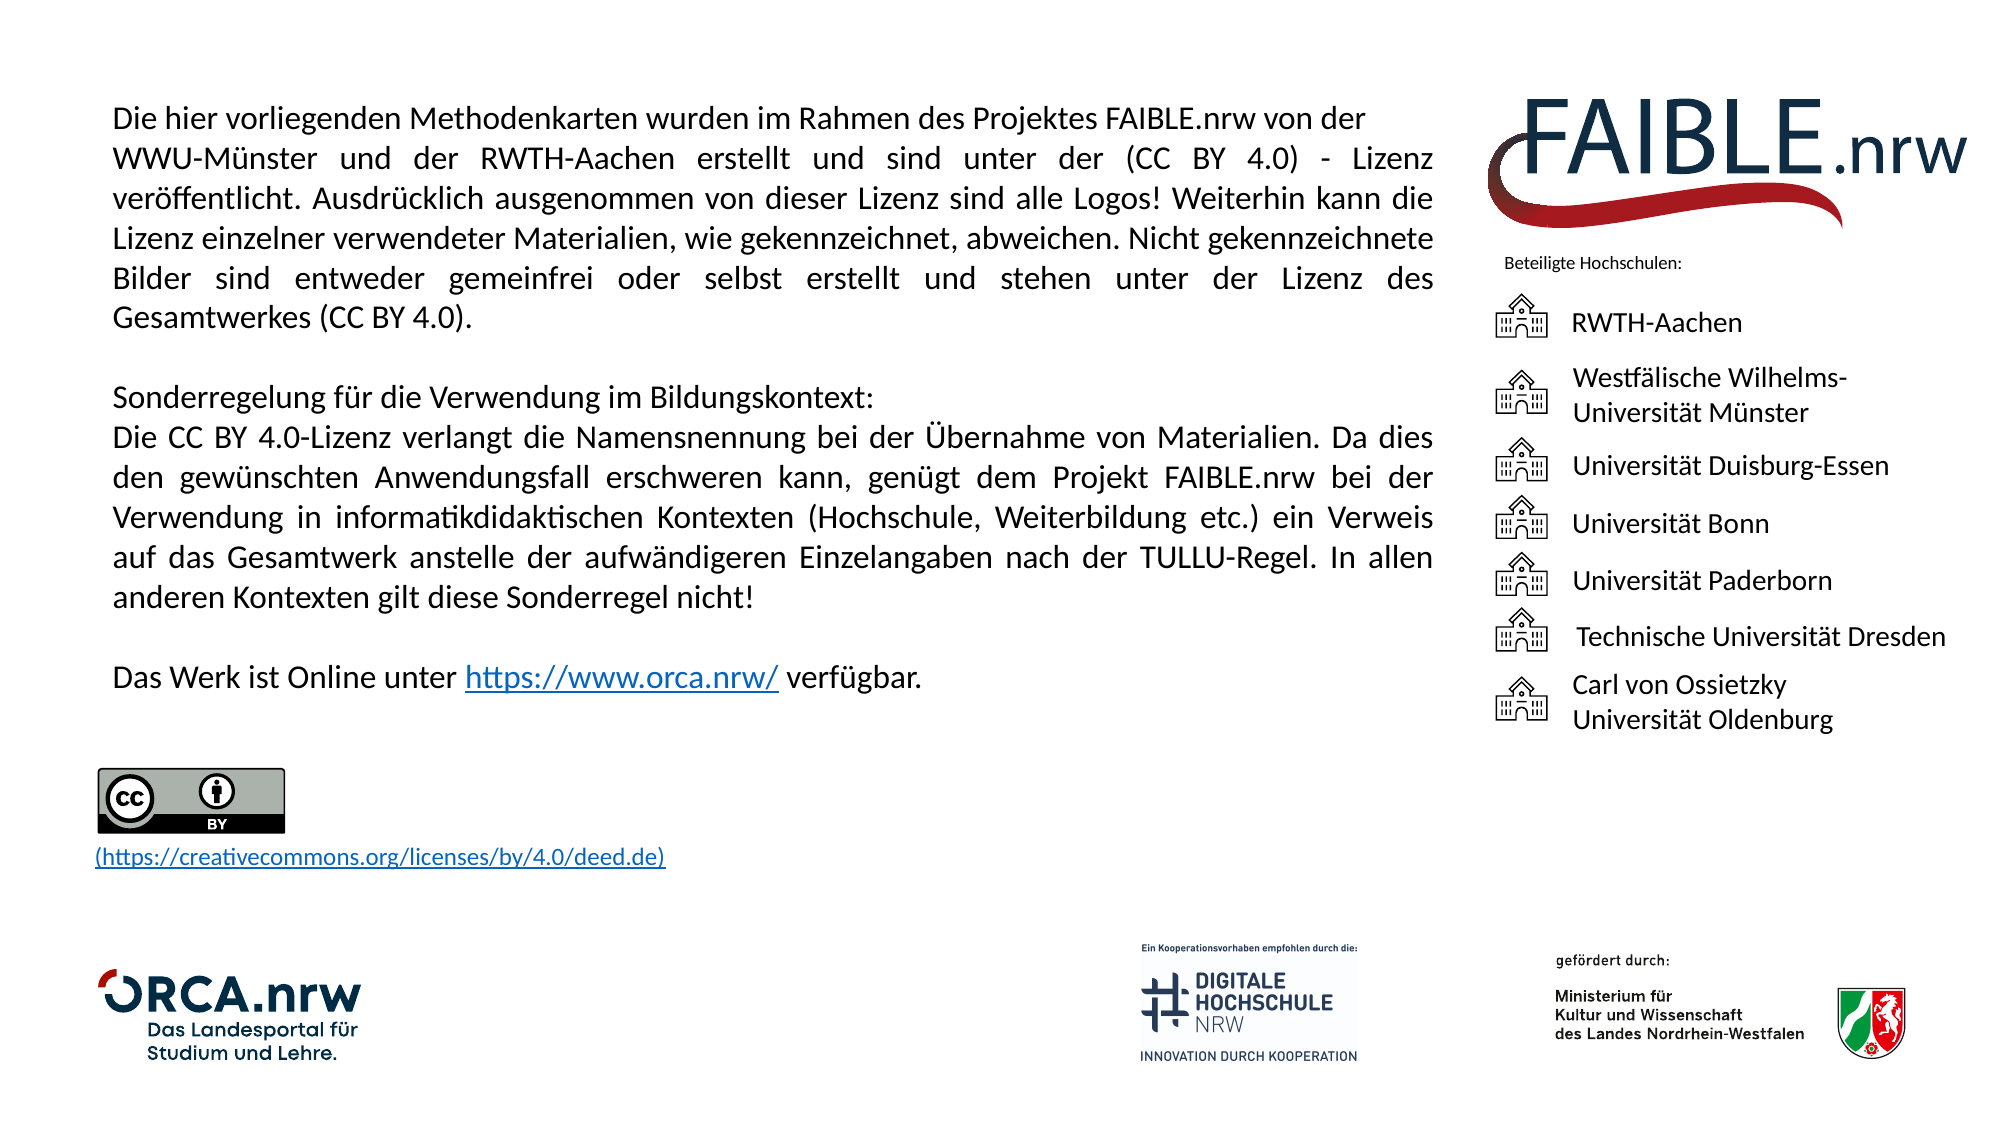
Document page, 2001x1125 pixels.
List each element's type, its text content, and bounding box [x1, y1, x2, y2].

picture [1141, 944, 1357, 1061]
text_box (https://creativecommons.org/licenses/by/4.0/deed.de) [79, 833, 1080, 879]
picture [1487, 98, 1968, 230]
text_box Beteiligte Hochschulen: [1489, 243, 1702, 281]
text_box Die hier vorliegenden Methodenkarten wurden im Rahmen des Projektes FAIBLE.nrw von der WWU-Münster und der RWTH-Aachen erstellt und sind unter der (CC BY 4.0) - Lizenz veröffentlicht. Ausdrücklich ausgenommen von dieser Lizenz sind alle Logos! Weiterhin kann die Lizenz einzelner verwendeter Materialien, wie gekennzeichnet, abweichen. Nicht gekennzeichnete Bilder sind entweder gemeinfrei oder selbst erstellt und stehen unter der Lizenz des Gesamtwerkes (CC BY 4.0). Sonderregelung für die Verwendung im Bildungskontext: Die CC BY 4.0-Lizenz verlangt die Namensnennung bei der Übernahme von Materialien. Da dies den gewünschten Anwendungsfall erschweren kann, genügt dem Projekt FAIBLE.nrw bei der Verwendung in informatikdidaktischen Kontexten (Hochschule, Weiterbildung etc.) ein Verweis auf das Gesamtwerk anstelle der aufwändigeren Einzelangaben nach der TULLU-Regel. In allen anderen Kontexten gilt diese Sonderregel nicht! Das Werk ist Online unter https://www.orca.nrw/ verfügbar. [97, 88, 1451, 703]
text_box Universität Bonn [1557, 496, 1792, 547]
text_box Universität Paderborn [1557, 553, 1855, 604]
text_box Technische Universität Dresden [1561, 609, 1962, 660]
text_box Carl von Ossietzky Universität Oldenburg [1557, 658, 1849, 743]
text_box RWTH-Aachen [1556, 295, 1758, 346]
text_box Westfälische Wilhelms- Universität Münster [1558, 351, 1863, 437]
picture [97, 968, 362, 1061]
picture [1487, 357, 1556, 733]
text_box Universität Duisburg-Essen [1557, 439, 1912, 489]
picture [1543, 935, 1918, 1072]
picture [97, 767, 286, 833]
picture [1487, 281, 1556, 350]
